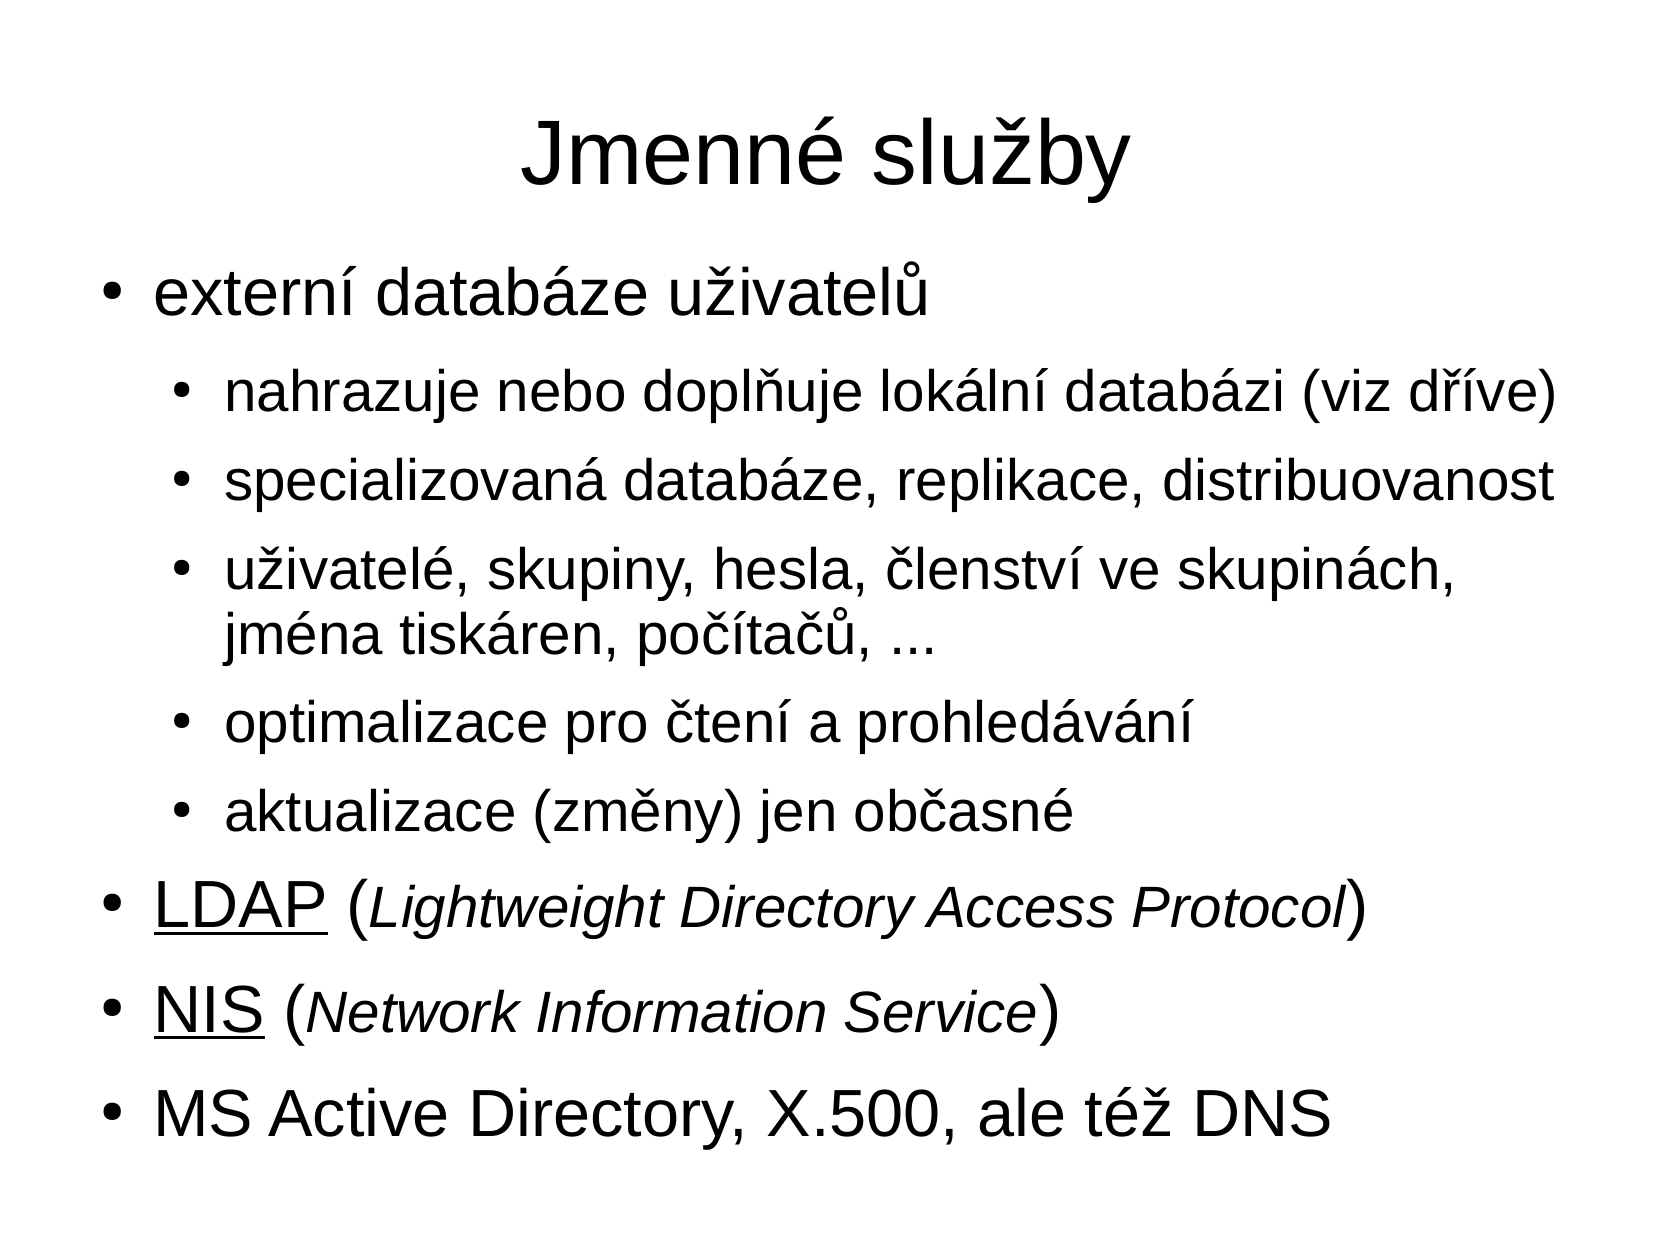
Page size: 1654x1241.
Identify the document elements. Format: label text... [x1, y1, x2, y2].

list externí databáze uživatelů nahrazuje nebo doplňuje lokální databázi (viz dříve) specializovaná databáze, replikace, distribuovanost uživatelé, skupiny, hesla, členství ve skupinách, jména tiskáren, počítačů, ... optimalizace pro čtení a prohledávání aktualizace (změny) jen občasné LDAP (Lightweight Directory Access Protocol) NIS (Network Information Service) MS Active Directory, X.500, ale též DNS [82, 254, 1571, 1151]
title Jmenné služby [82, 56, 1571, 250]
